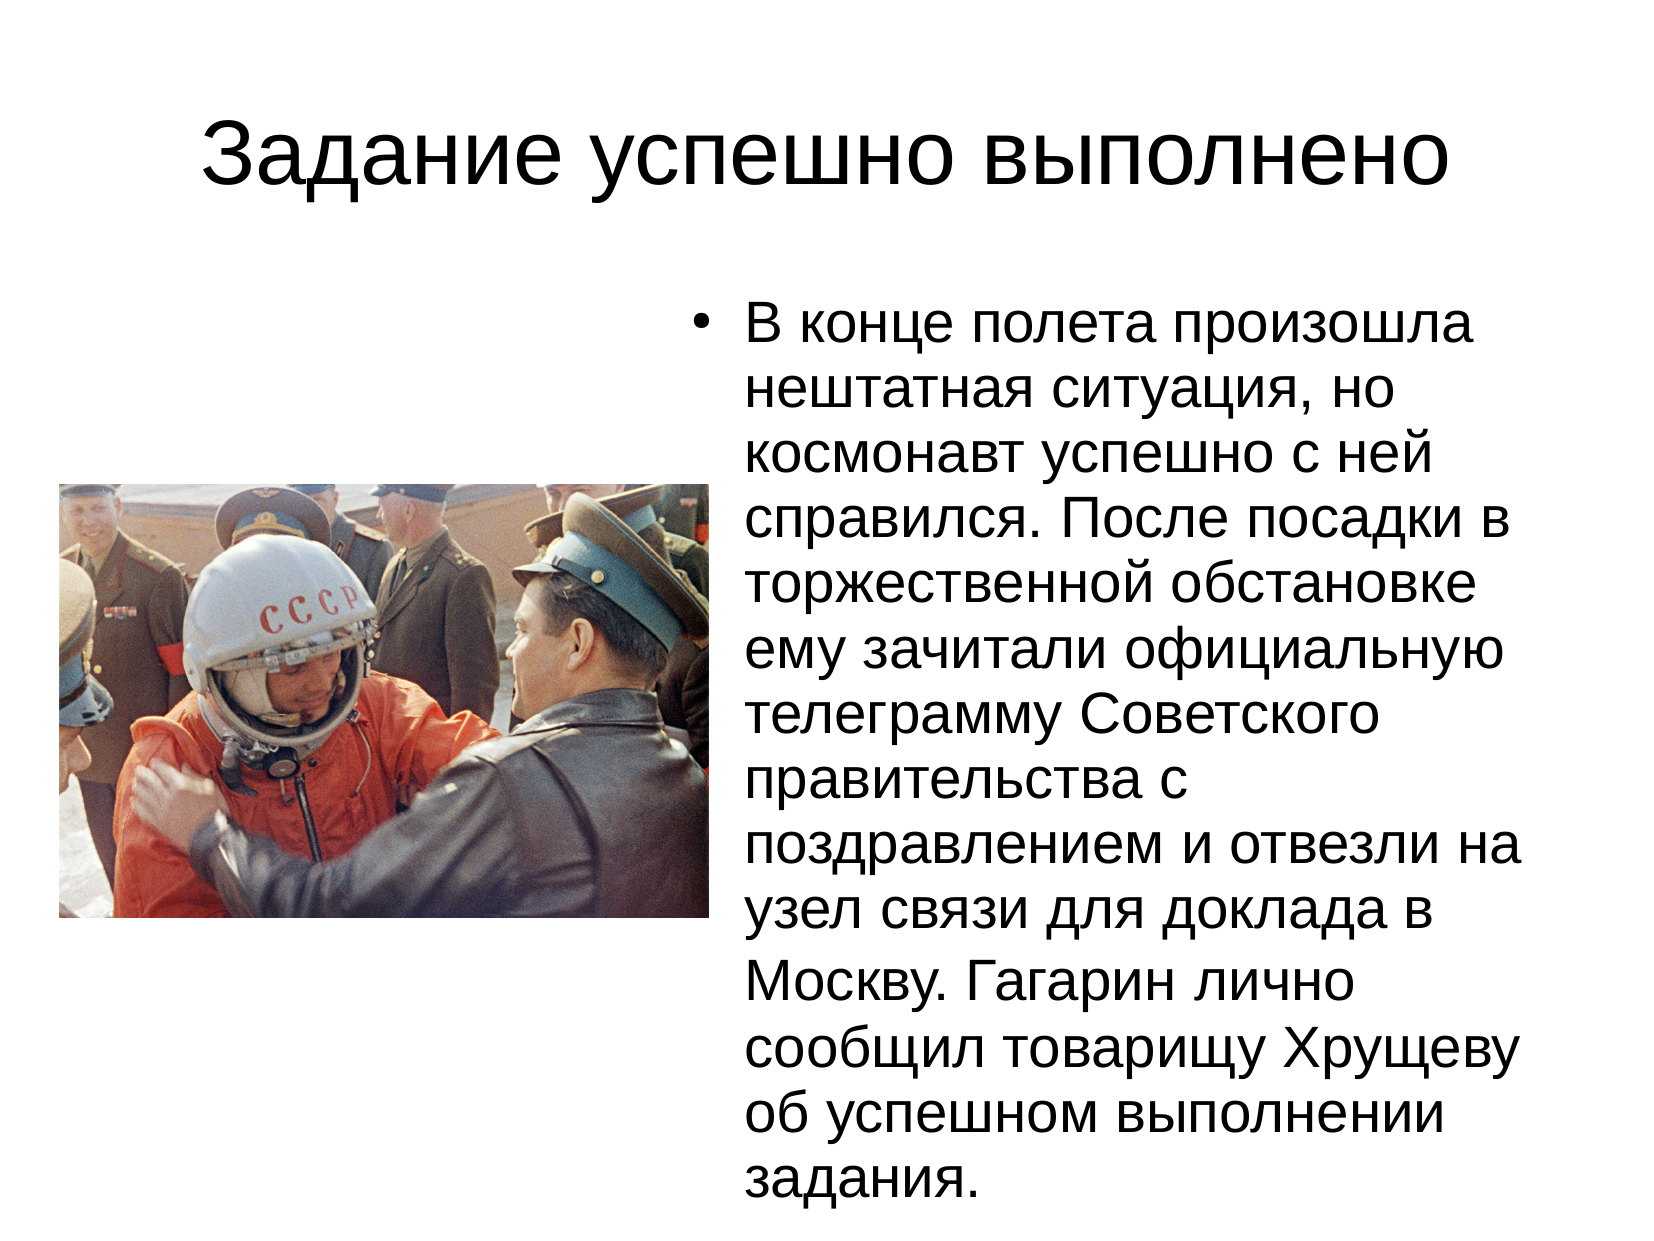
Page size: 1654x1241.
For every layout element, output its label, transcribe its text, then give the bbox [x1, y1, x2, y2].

list В конце полета произошла нештатная ситуация, но космонавт успешно с ней справился. После посадки в торжественной обстановке ему зачитали официальную телеграмму Советского правительства с поздравлением и отвезли на узел связи для доклада в Москву. Гагарин лично сообщил товарищу Хрущеву об успешном выполнении задания. [673, 290, 1572, 1241]
title Задание успешно выполнено [82, 49, 1571, 257]
picture [59, 484, 673, 918]
